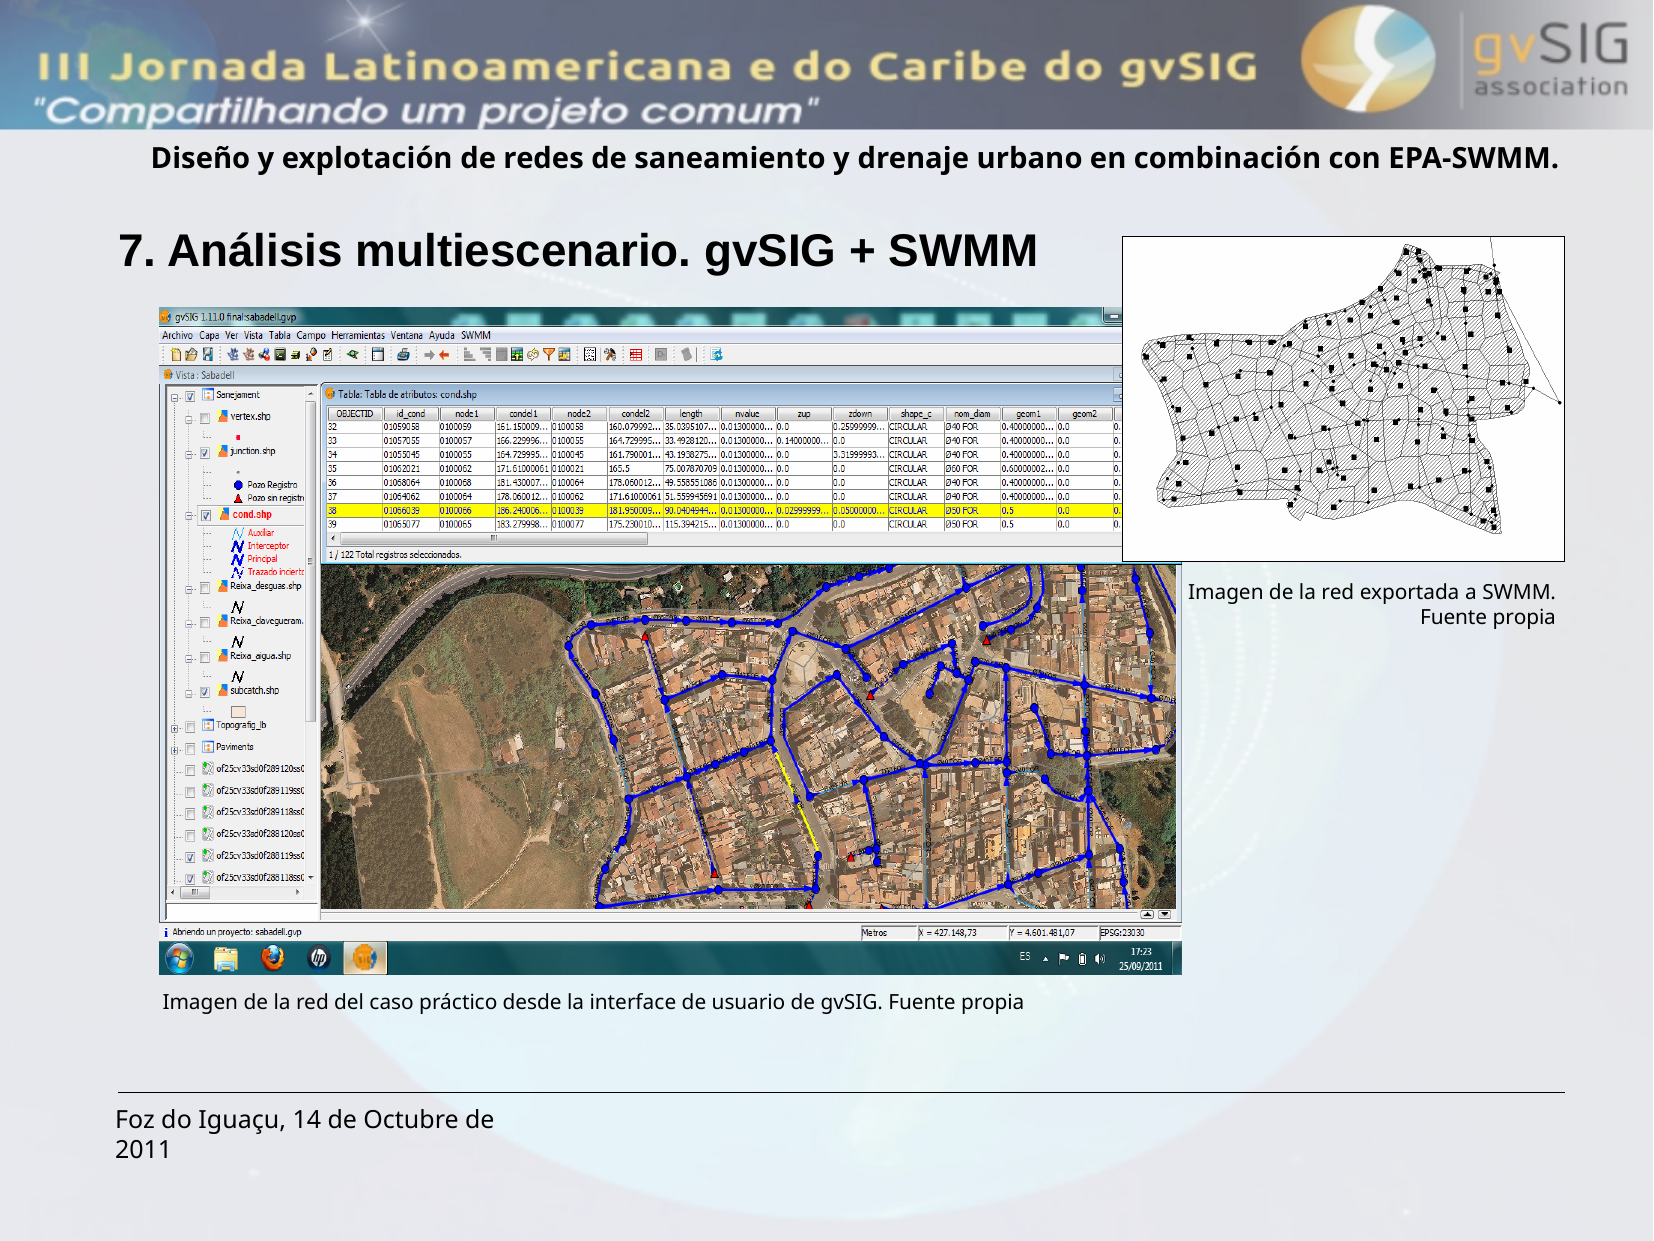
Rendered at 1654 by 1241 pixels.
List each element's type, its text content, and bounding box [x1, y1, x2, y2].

text_box 7. Análisis multiescenario. gvSIG + SWMM [118, 224, 1093, 277]
picture [0, 0, 1653, 1241]
title Diseño y explotación de redes de saneamiento y drenaje urbano en combinación con EPA-SWMM. [76, 131, 1583, 182]
title Imagen de la red del caso práctico desde la interface de usuario de gvSIG. Fuente propia [147, 981, 1058, 1022]
title Foz do Iguaçu, 14 de Octubre de 2011 [100, 1095, 562, 1142]
title Imagen de la red exportada a SWMM. Fuente propia [1163, 571, 1571, 637]
